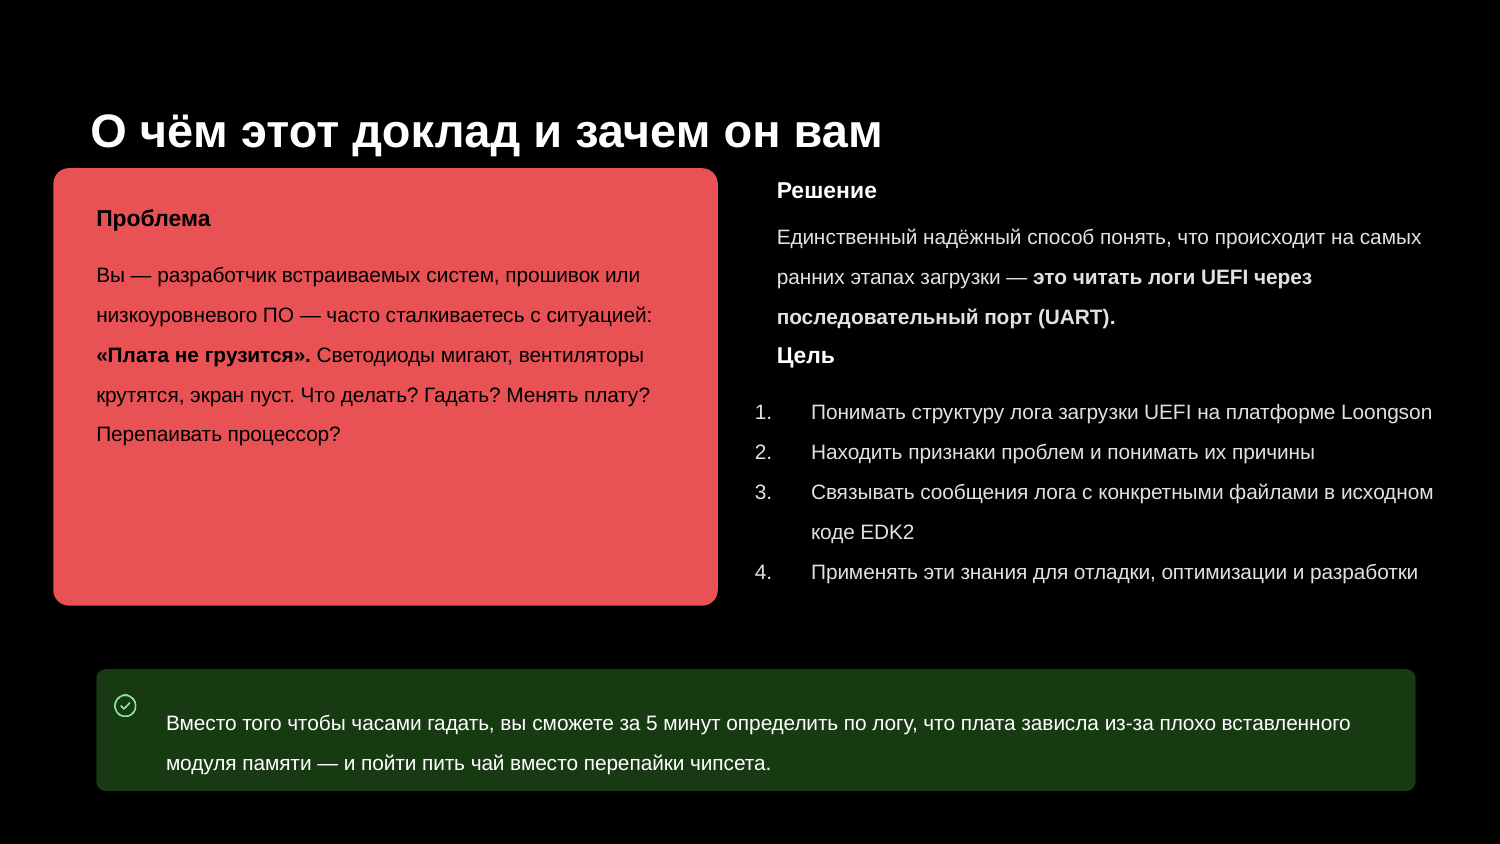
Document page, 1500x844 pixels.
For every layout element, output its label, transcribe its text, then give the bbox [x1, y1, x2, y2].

text_box Единственный надёжный способ понять, что происходит на самых ранних этапах загрузки — это читать логи UEFI через последовательный порт (UART). [776, 208, 1472, 332]
text_box О чём этот доклад и зачем он вам [90, 85, 1192, 146]
text_box Решение [776, 168, 1016, 198]
text_box [53, 168, 718, 606]
text_box [96, 669, 1416, 791]
text_box Вы — разработчик встраиваемых систем, прошивок или низкоуровневого ПО — часто сталкиваетесь с ситуацией: «Плата не грузится». Светодиоды мигают, вентиляторы крутятся, экран пуст. Что делать? Гадать? Менять плату? Перепаивать процессор? [96, 246, 718, 381]
text_box Цель [776, 333, 1016, 364]
text_box Вместо того чтобы часами гадать, вы сможете за 5 минут определить по логу, что плата зависла из-за плохо вставленного модуля памяти — и пойти пить чай вместо перепайки чипсета. [166, 695, 1395, 762]
picture [111, 694, 139, 717]
text_box Проблема [96, 196, 335, 226]
text_box Понимать структуру лога загрузки UEFI на платформе Loongson Находить признаки проблем и понимать их причины Связывать сообщения лога с конкретными файлами в исходном коде EDK2 Применять эти знания для отладки, оптимизации и разработки [754, 383, 1472, 637]
